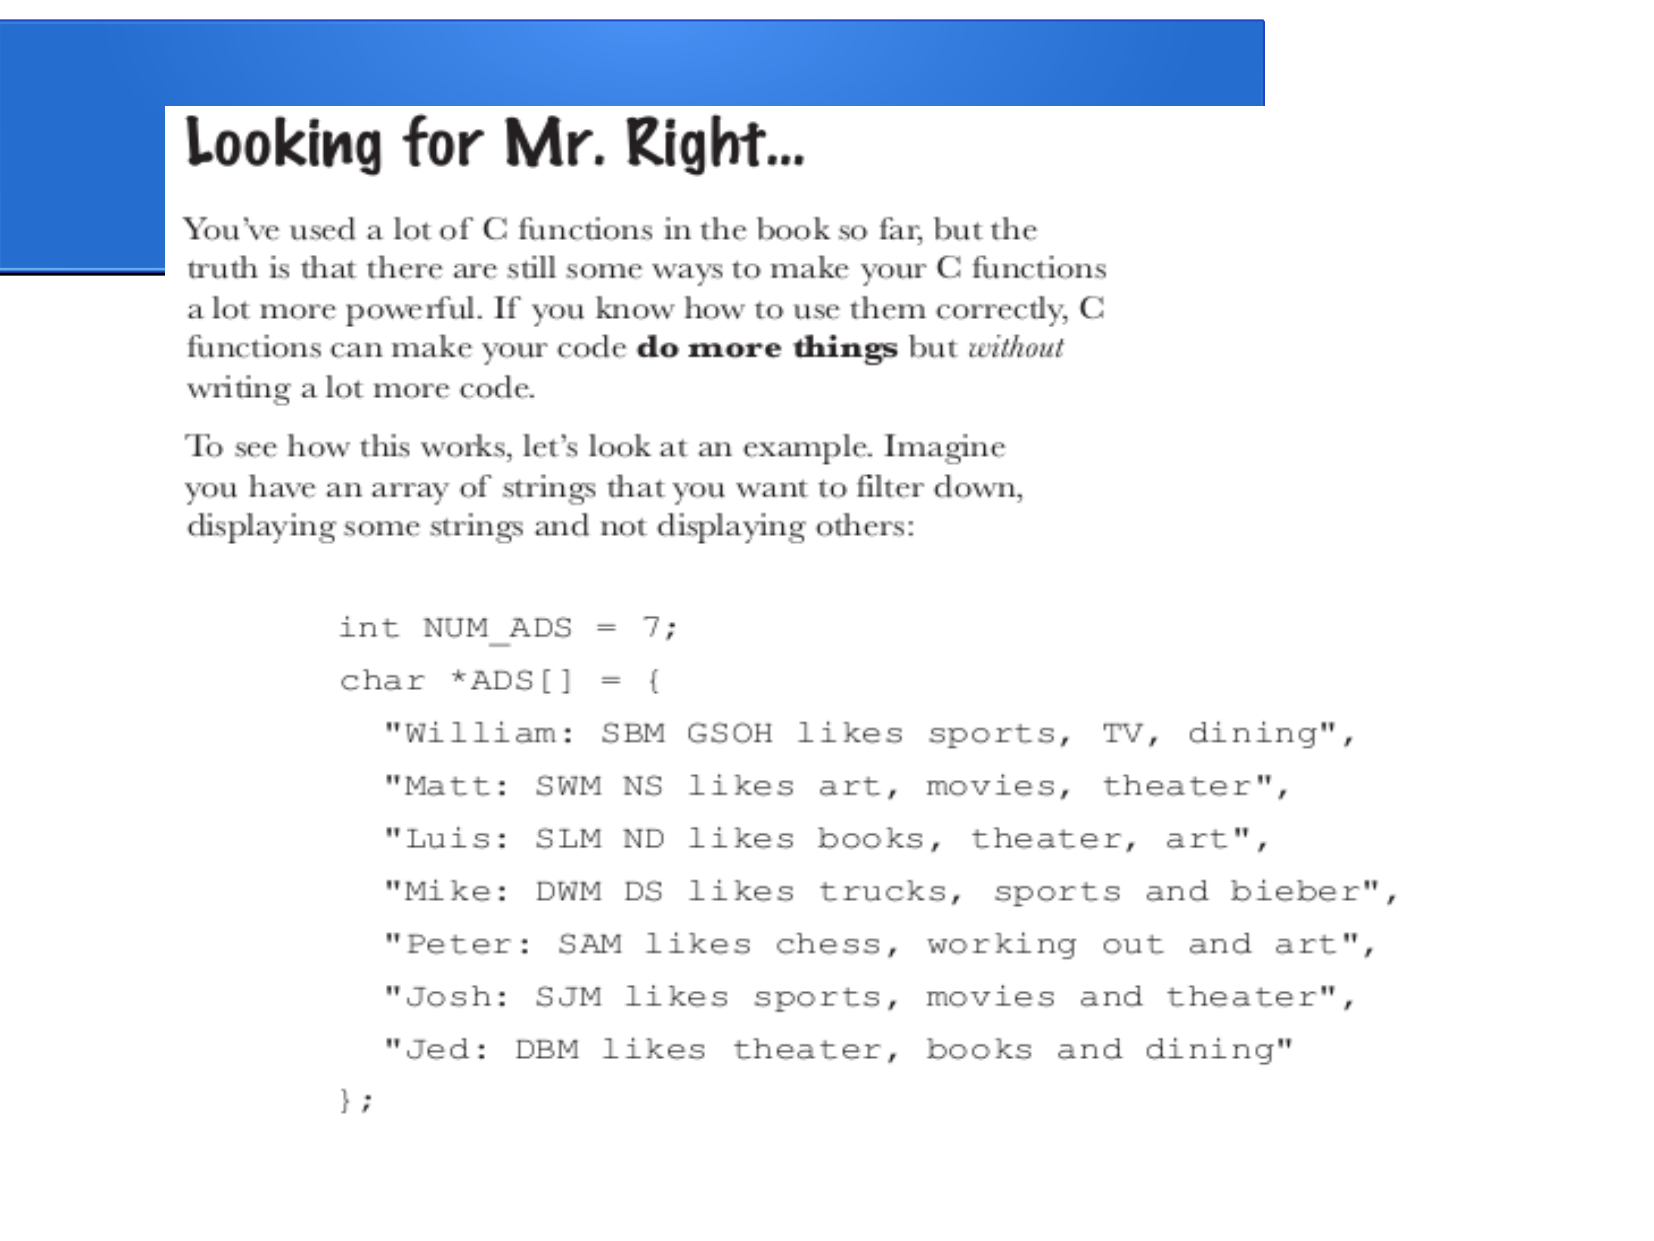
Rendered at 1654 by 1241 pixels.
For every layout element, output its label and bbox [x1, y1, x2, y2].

picture [165, 106, 1465, 1134]
